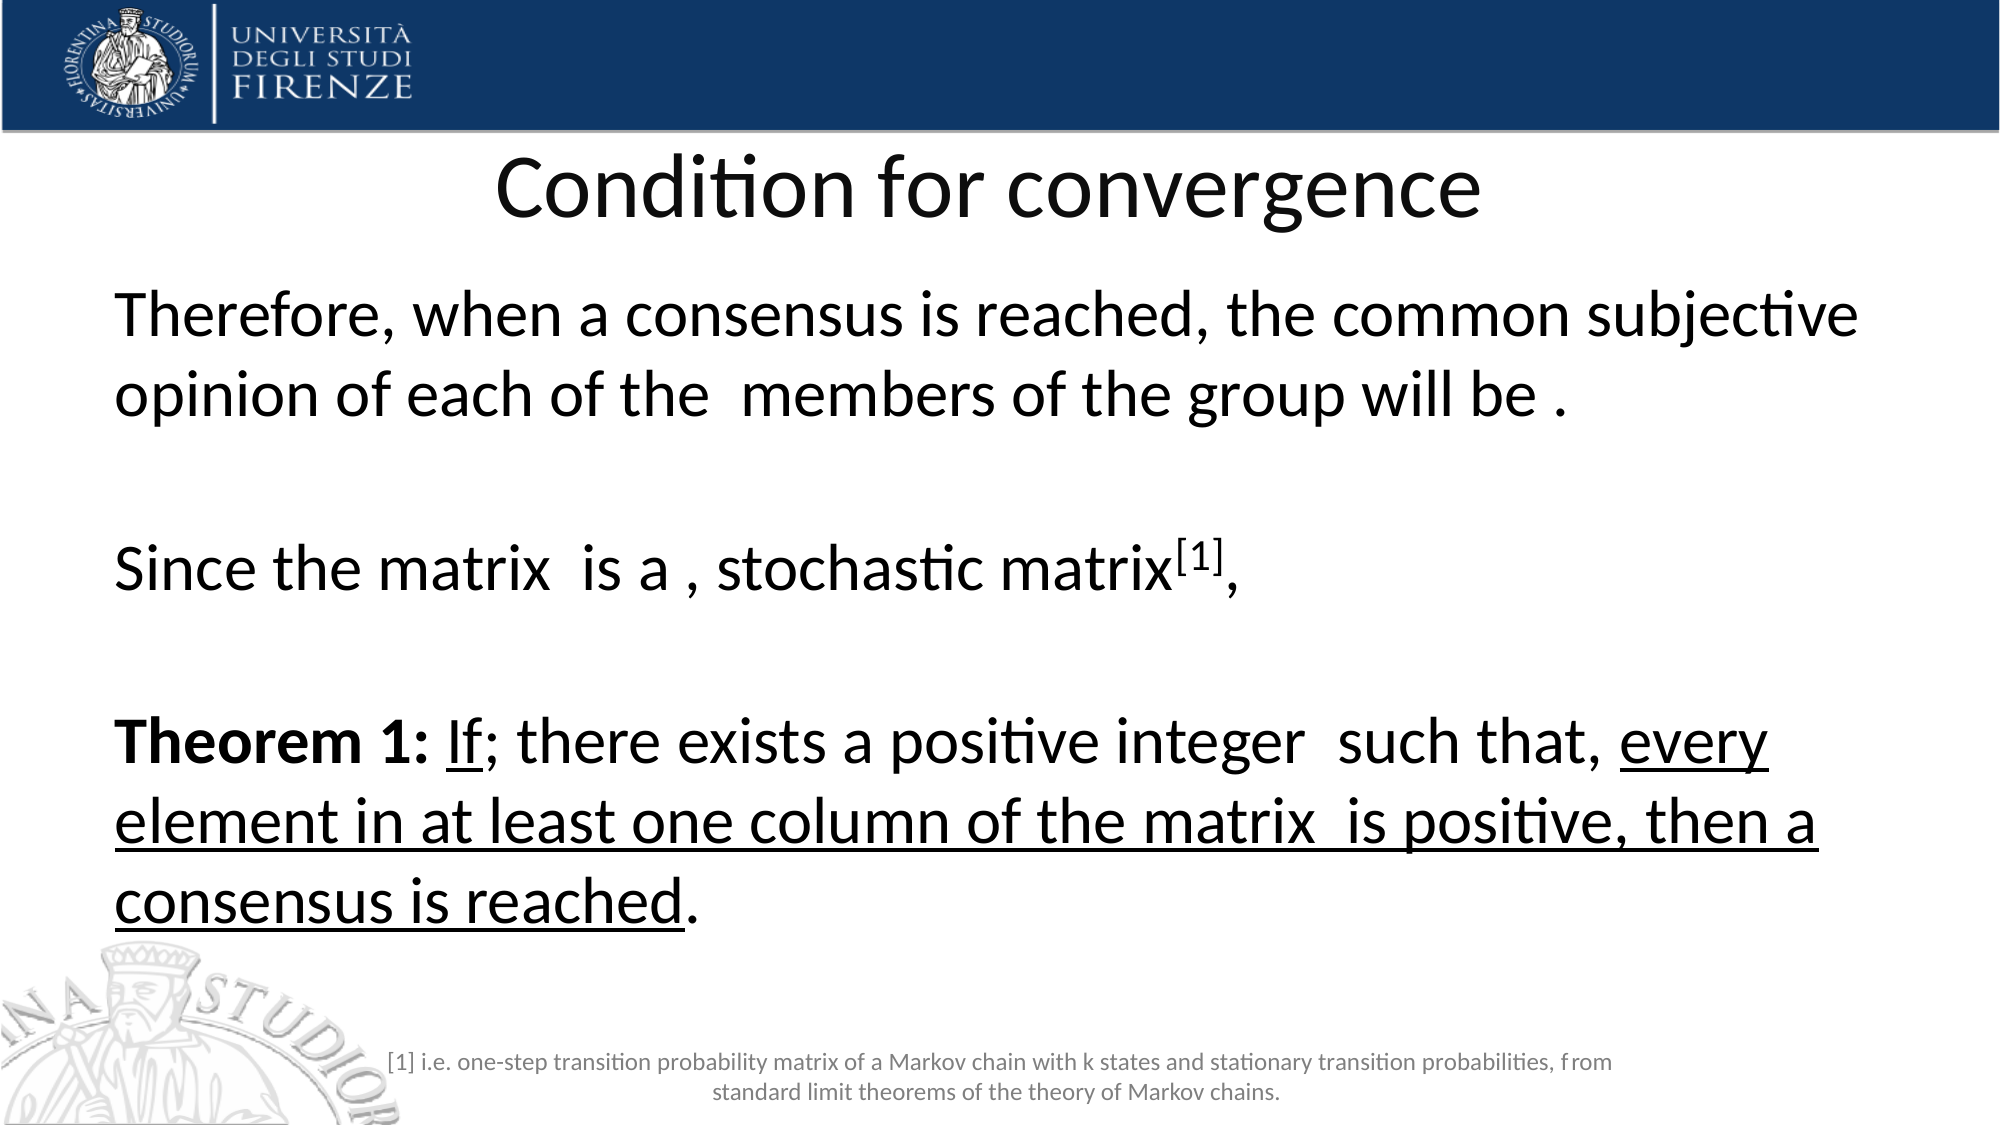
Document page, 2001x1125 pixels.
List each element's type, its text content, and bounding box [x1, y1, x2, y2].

text_box [1] i.e. one-step transition probability matrix of a Markov chain with k states and stationary transition probabilities, from standard limit theorems of the theory of Markov chains. [331, 1037, 1669, 1098]
list Therefore, when a consensus is reached, the common subjective opinion of each of the members of the group will be . Since the matrix is a , stochastic matrix[1], Theorem 1: If; there exists a positive integer such that, every element in at least one column of the matrix is positive, then a consensus is reached. [99, 262, 1900, 1005]
title Condition for convergence [99, 87, 1900, 262]
